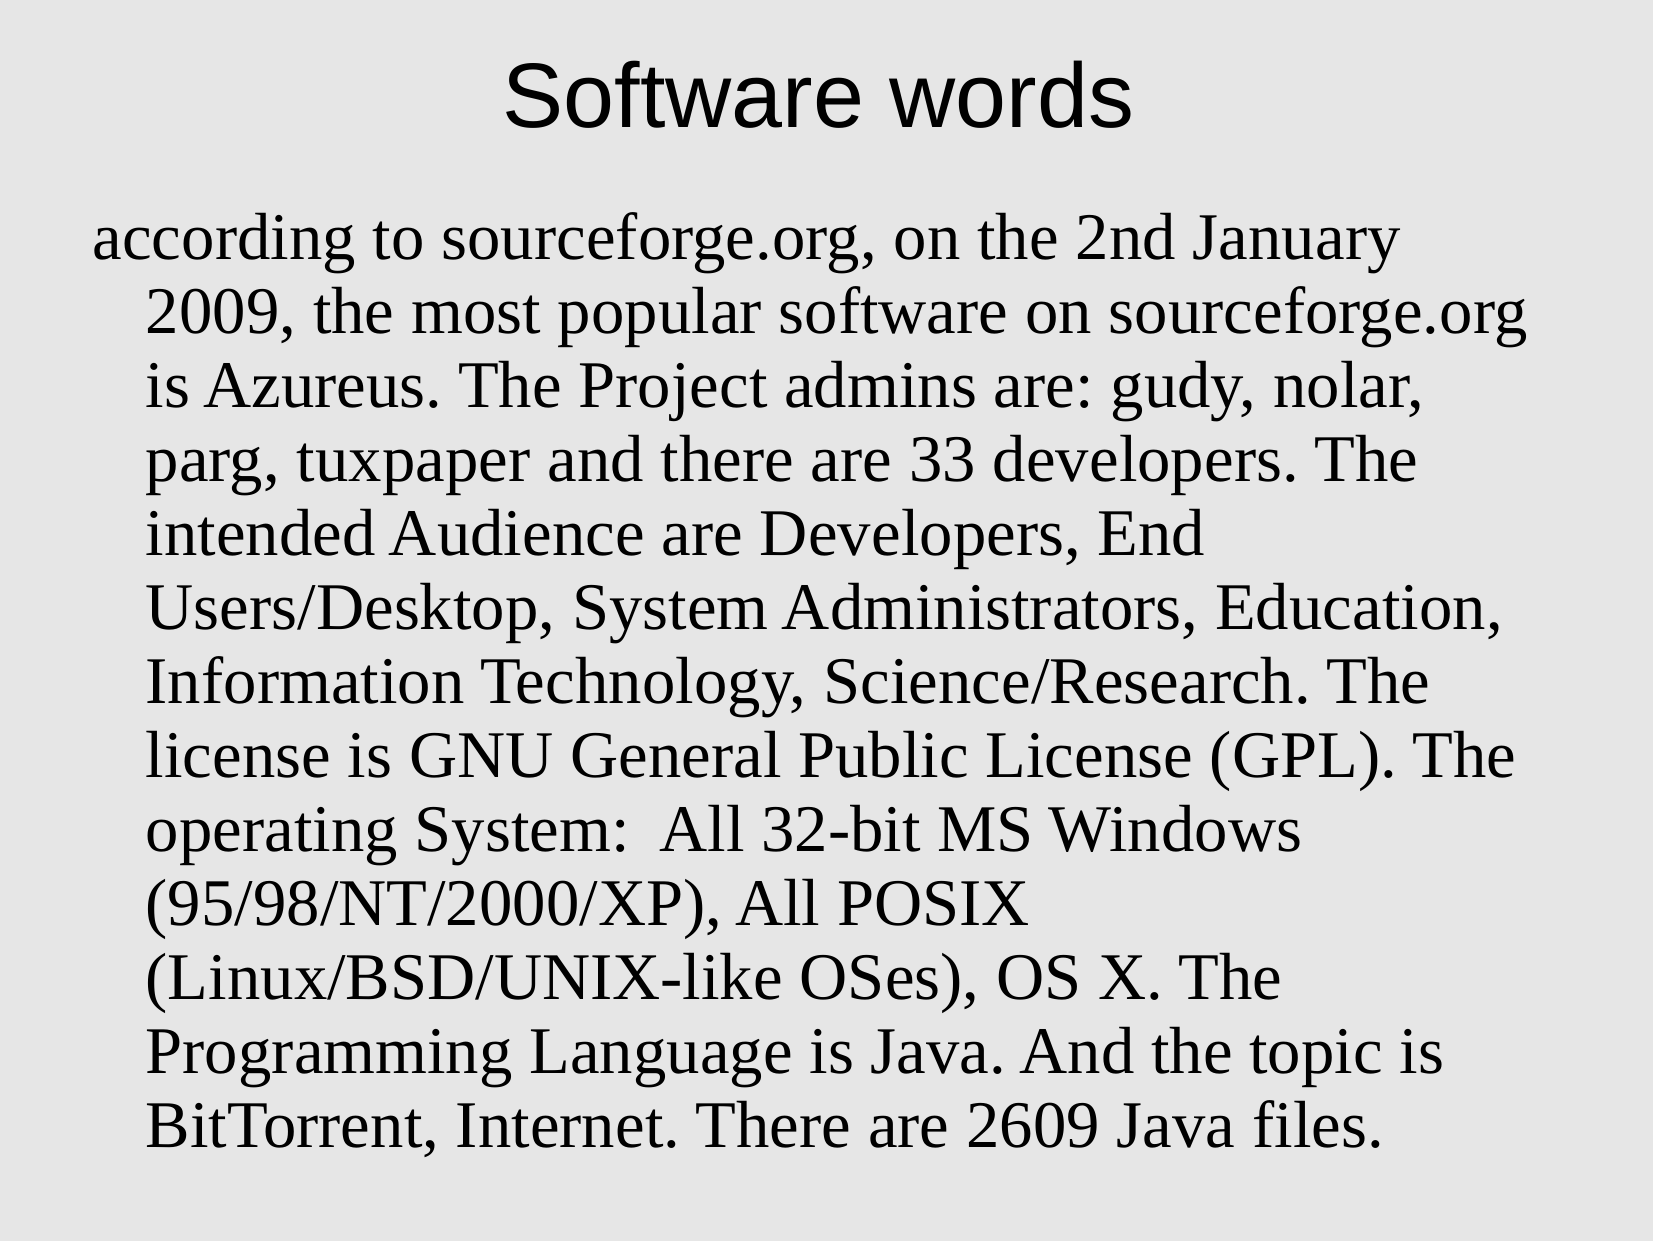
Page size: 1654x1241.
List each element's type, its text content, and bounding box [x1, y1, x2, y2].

title Software words [74, 0, 1563, 193]
list according to sourceforge.org, on the 2nd January 2009, the most popular software on sourceforge.org is Azureus. The Project admins are: gudy, nolar, parg, tuxpaper and there are 33 developers. The intended Audience are Developers, End Users/Desktop, System Administrators, Education, Information Technology, Science/Research. The license is GNU General Public License (GPL). The operating System: All 32-bit MS Windows (95/98/NT/2000/XP), All POSIX (Linux/BSD/UNIX-like OSes), OS X. The Programming Language is Java. And the topic is BitTorrent, Internet. There are 2609 Java files. [74, 199, 1563, 1163]
